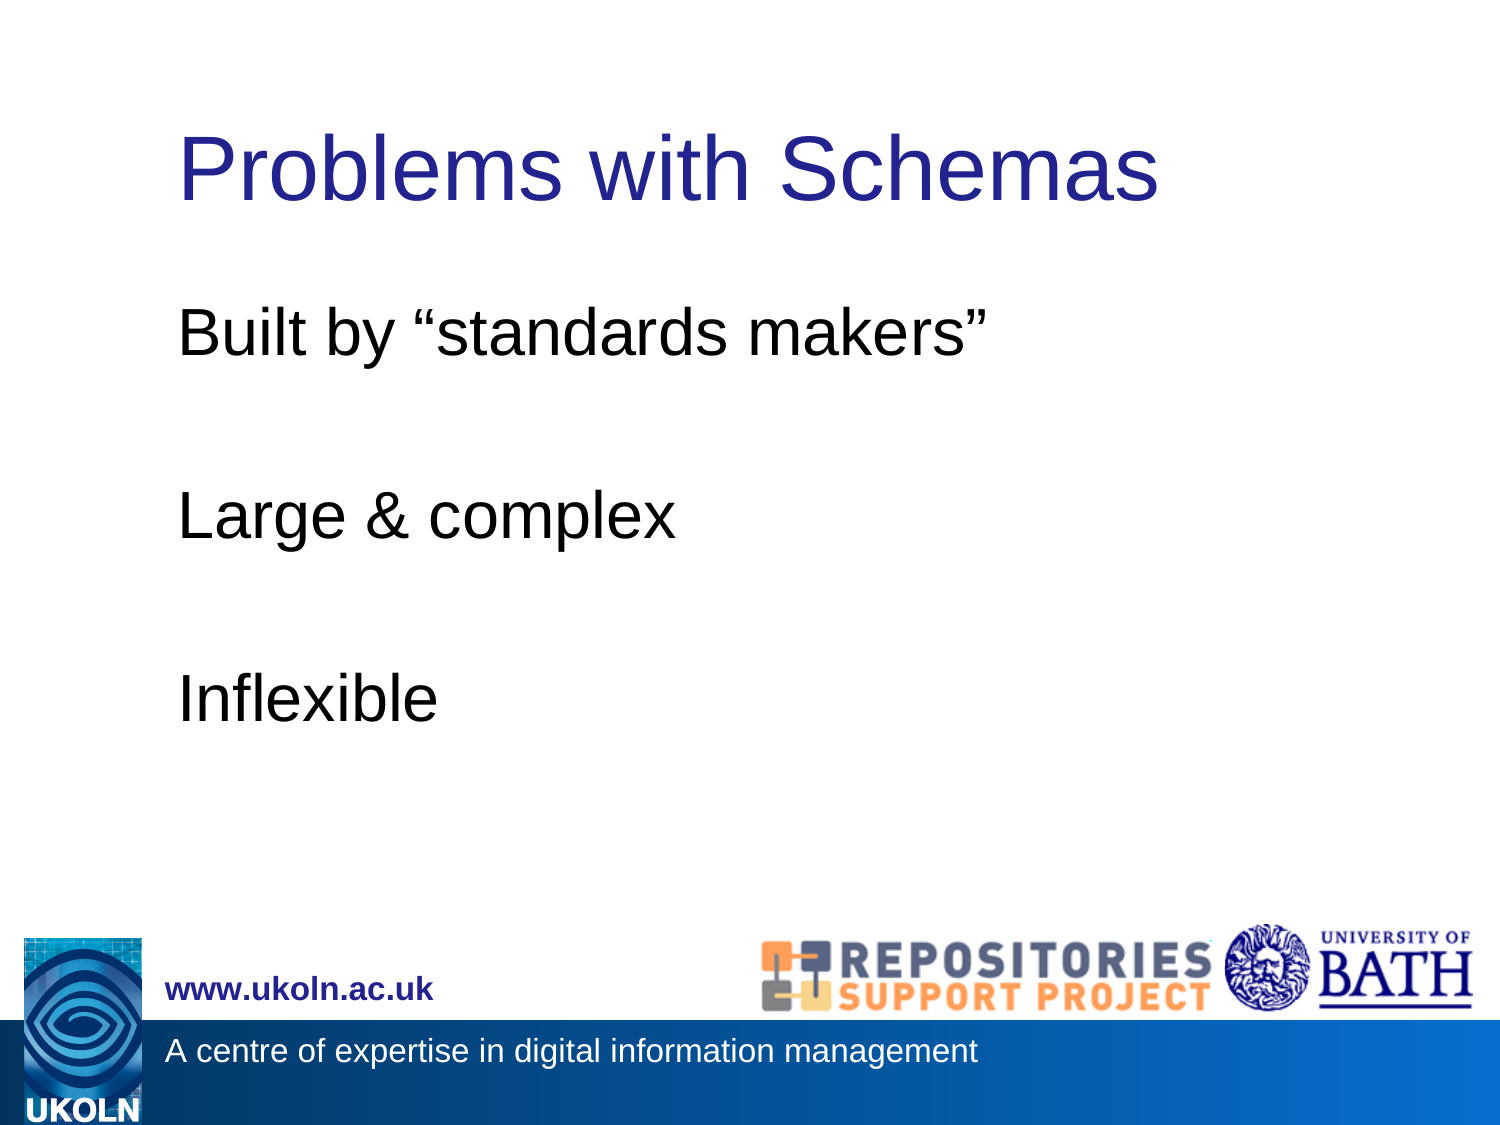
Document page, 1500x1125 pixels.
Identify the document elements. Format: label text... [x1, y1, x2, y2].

picture [761, 963, 1212, 1013]
picture [24, 950, 142, 1125]
picture [1224, 924, 1473, 1015]
list Built by “standards makers” Large & complex Inflexible [162, 287, 1375, 963]
title Problems with Schemas [162, 87, 1375, 250]
